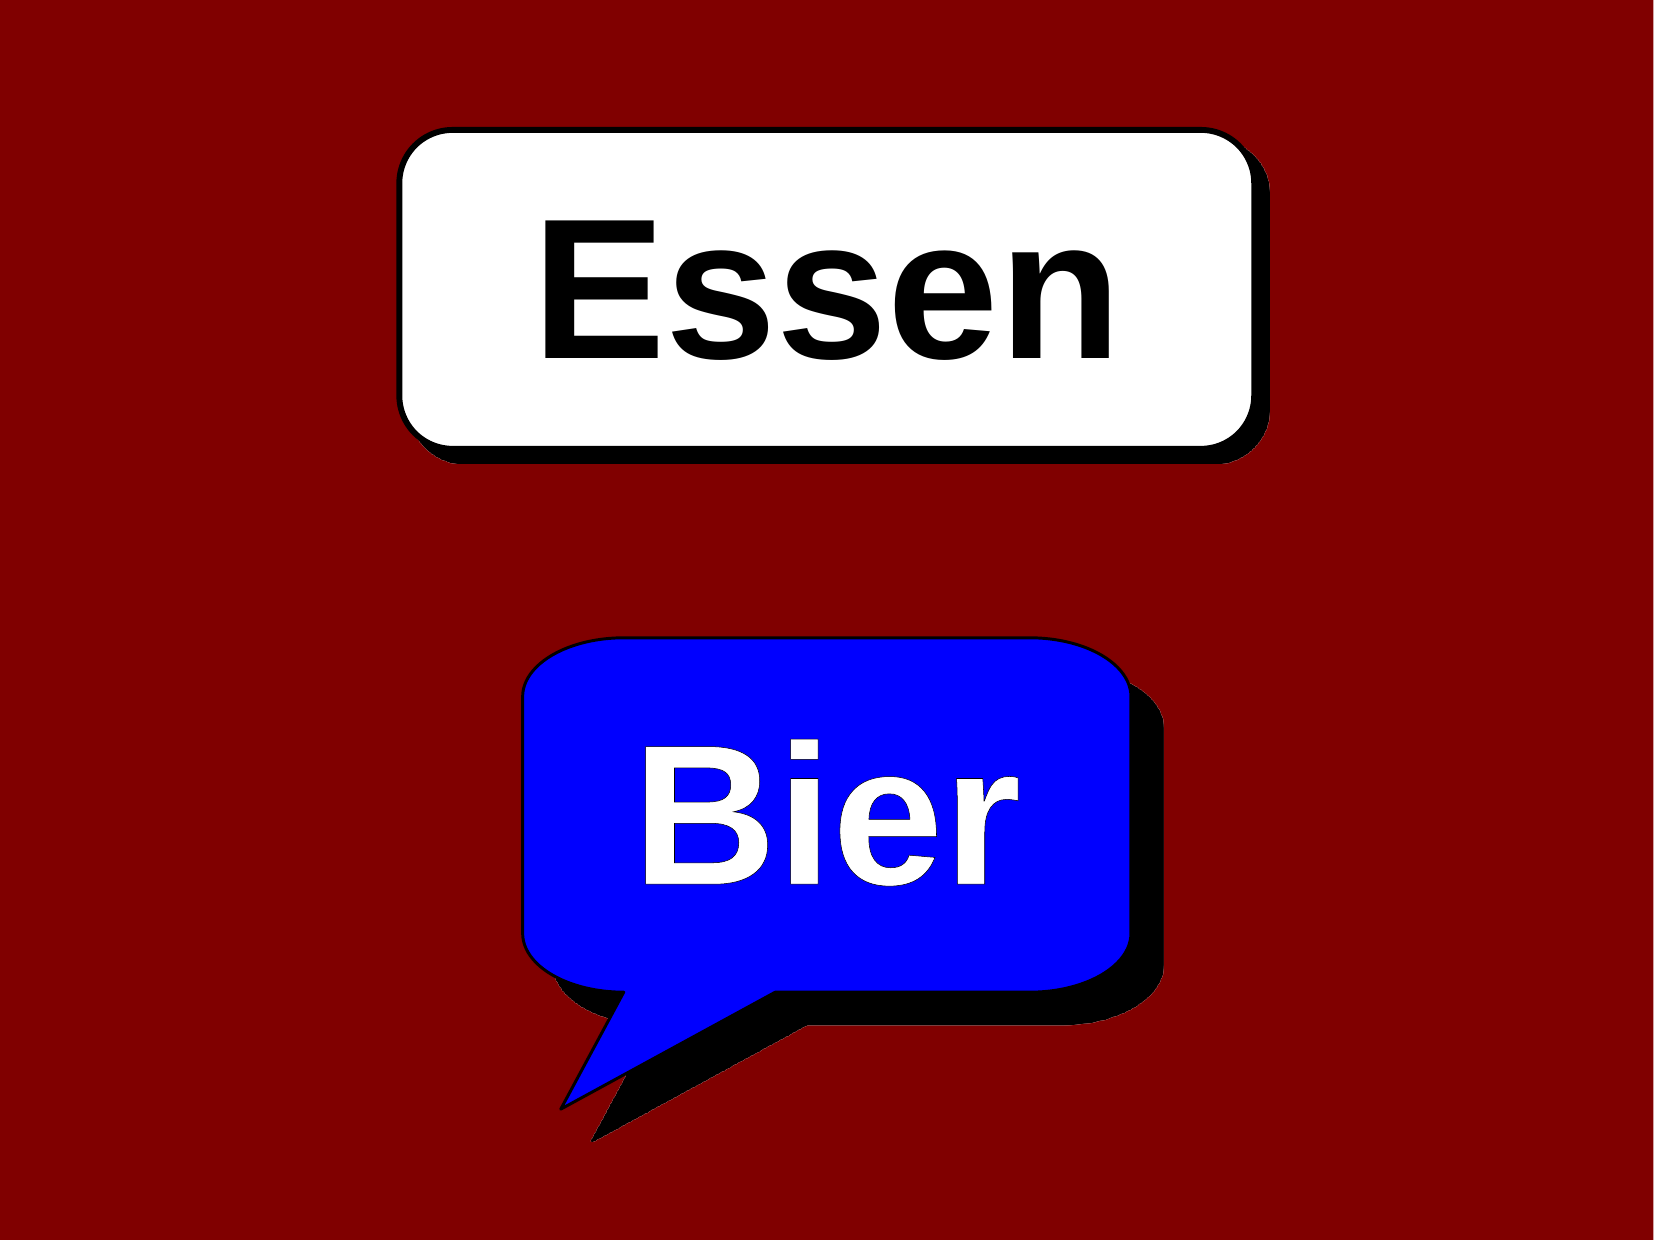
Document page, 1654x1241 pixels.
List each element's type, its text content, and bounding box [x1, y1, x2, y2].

text_box Bier [522, 637, 1131, 1110]
text_box Essen [399, 129, 1255, 449]
